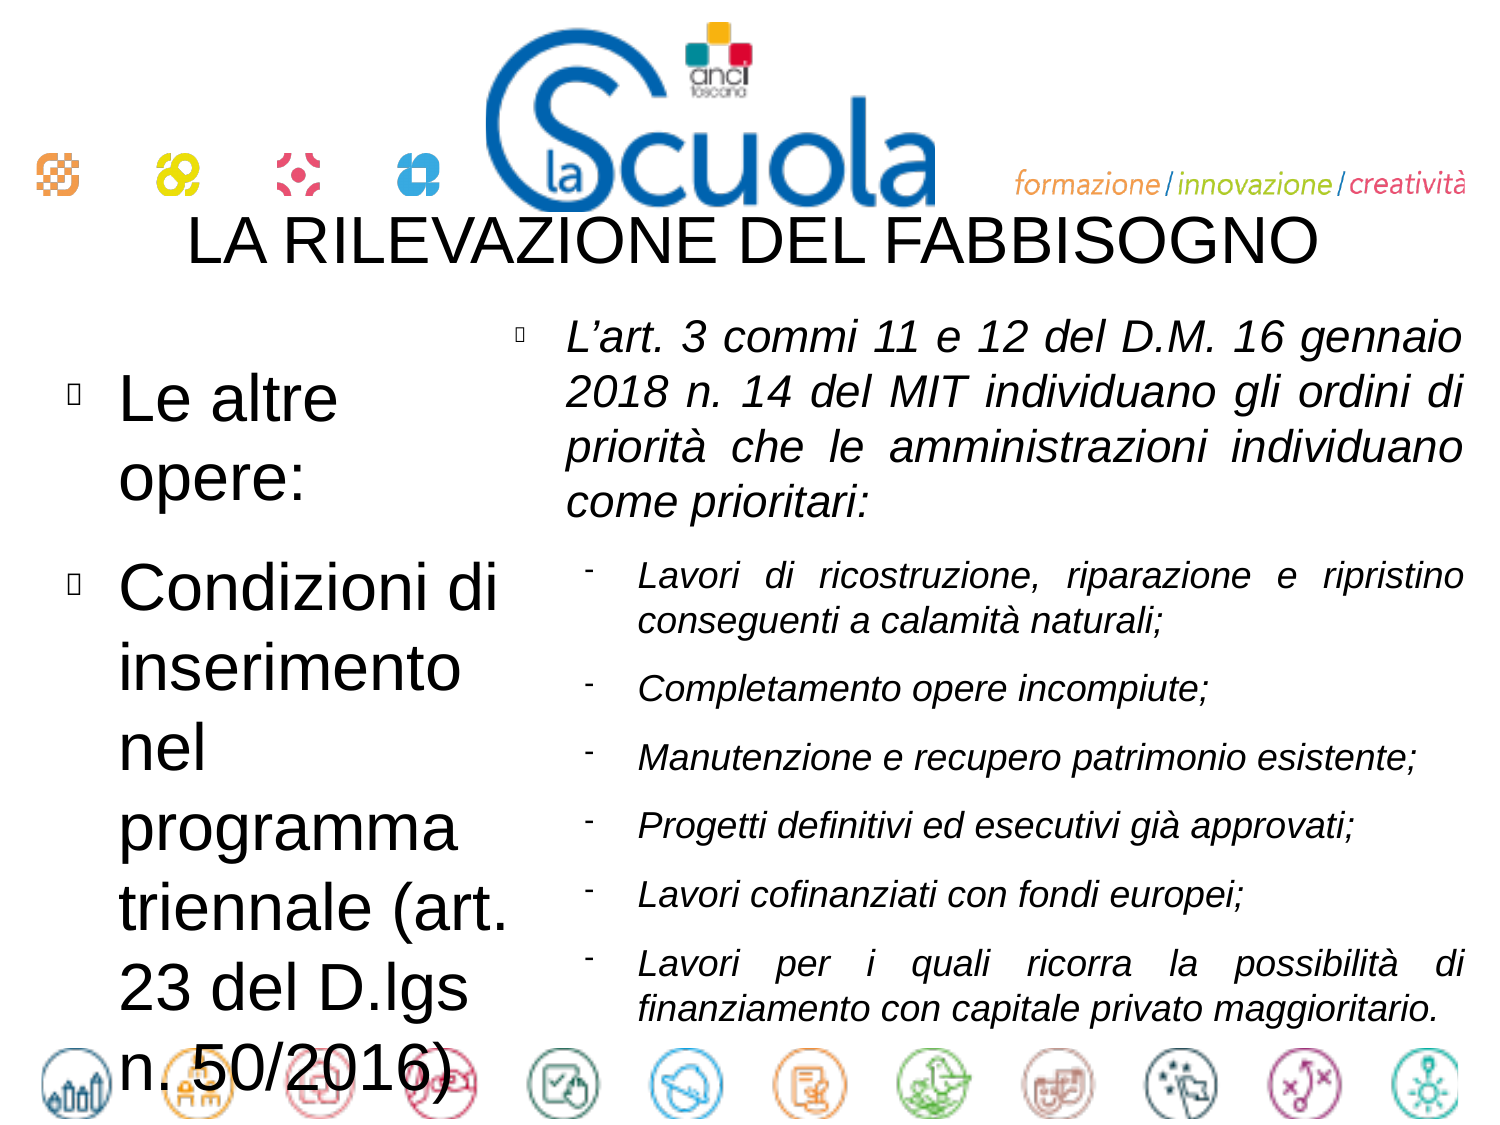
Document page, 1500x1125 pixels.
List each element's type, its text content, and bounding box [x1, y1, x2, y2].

text_box LA RILEVAZIONE DEL FABBISOGNO [79, 142, 1430, 331]
text_box L’art. 3 commi 11 e 12 del D.M. 16 gennaio 2018 n. 14 del MIT individuano gli ordini di priorità che le amministrazioni individuano come prioritari: Lavori di ricostruzione, riparazione e ripristino conseguenti a calamità naturali; Completamento opere incompiute; Manutenzione e recupero patrimonio esistente; Progetti definitivi ed esecutivi già approvati; Lavori cofinanziati con fondi europei; Lavori per i quali ricorra la possibilità di finanziamento con capitale privato maggioritario. [496, 307, 1465, 1040]
text_box Le altre opere: Condizioni di inserimento nel programma triennale (art. 23 del D.lgs n. 50/2016) [47, 354, 496, 957]
